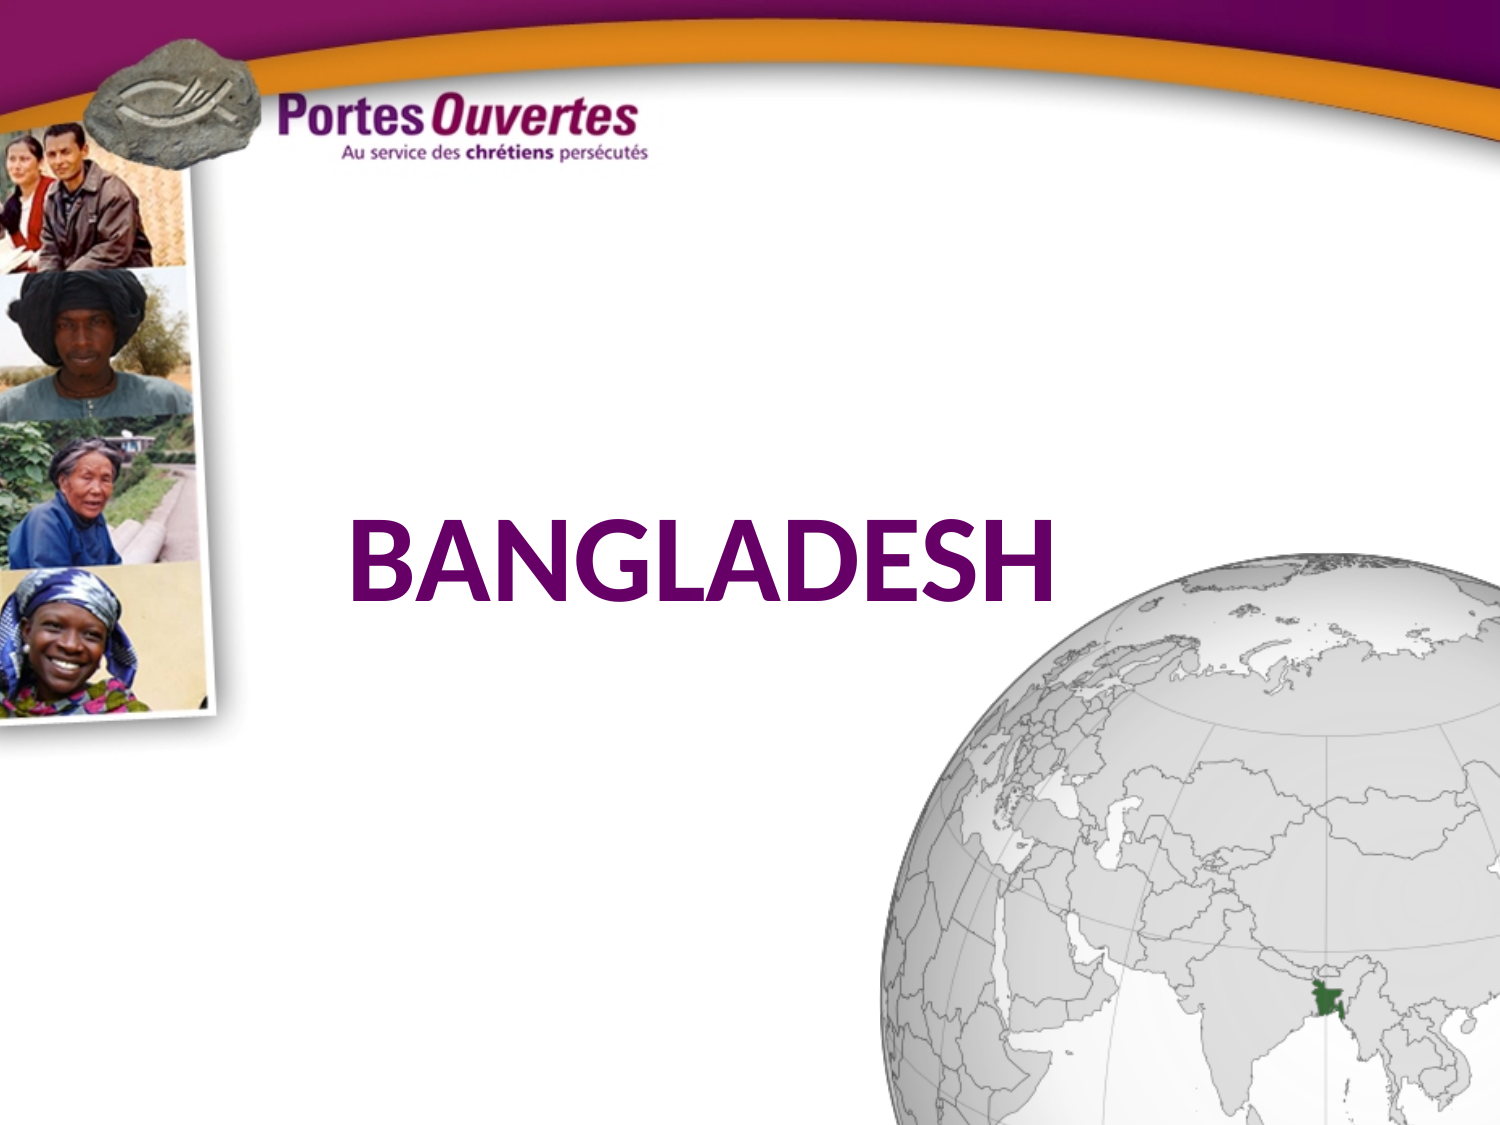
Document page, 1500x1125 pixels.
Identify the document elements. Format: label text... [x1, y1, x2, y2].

text_box BANGLADESH [206, 469, 1199, 634]
picture [879, 552, 1500, 1125]
